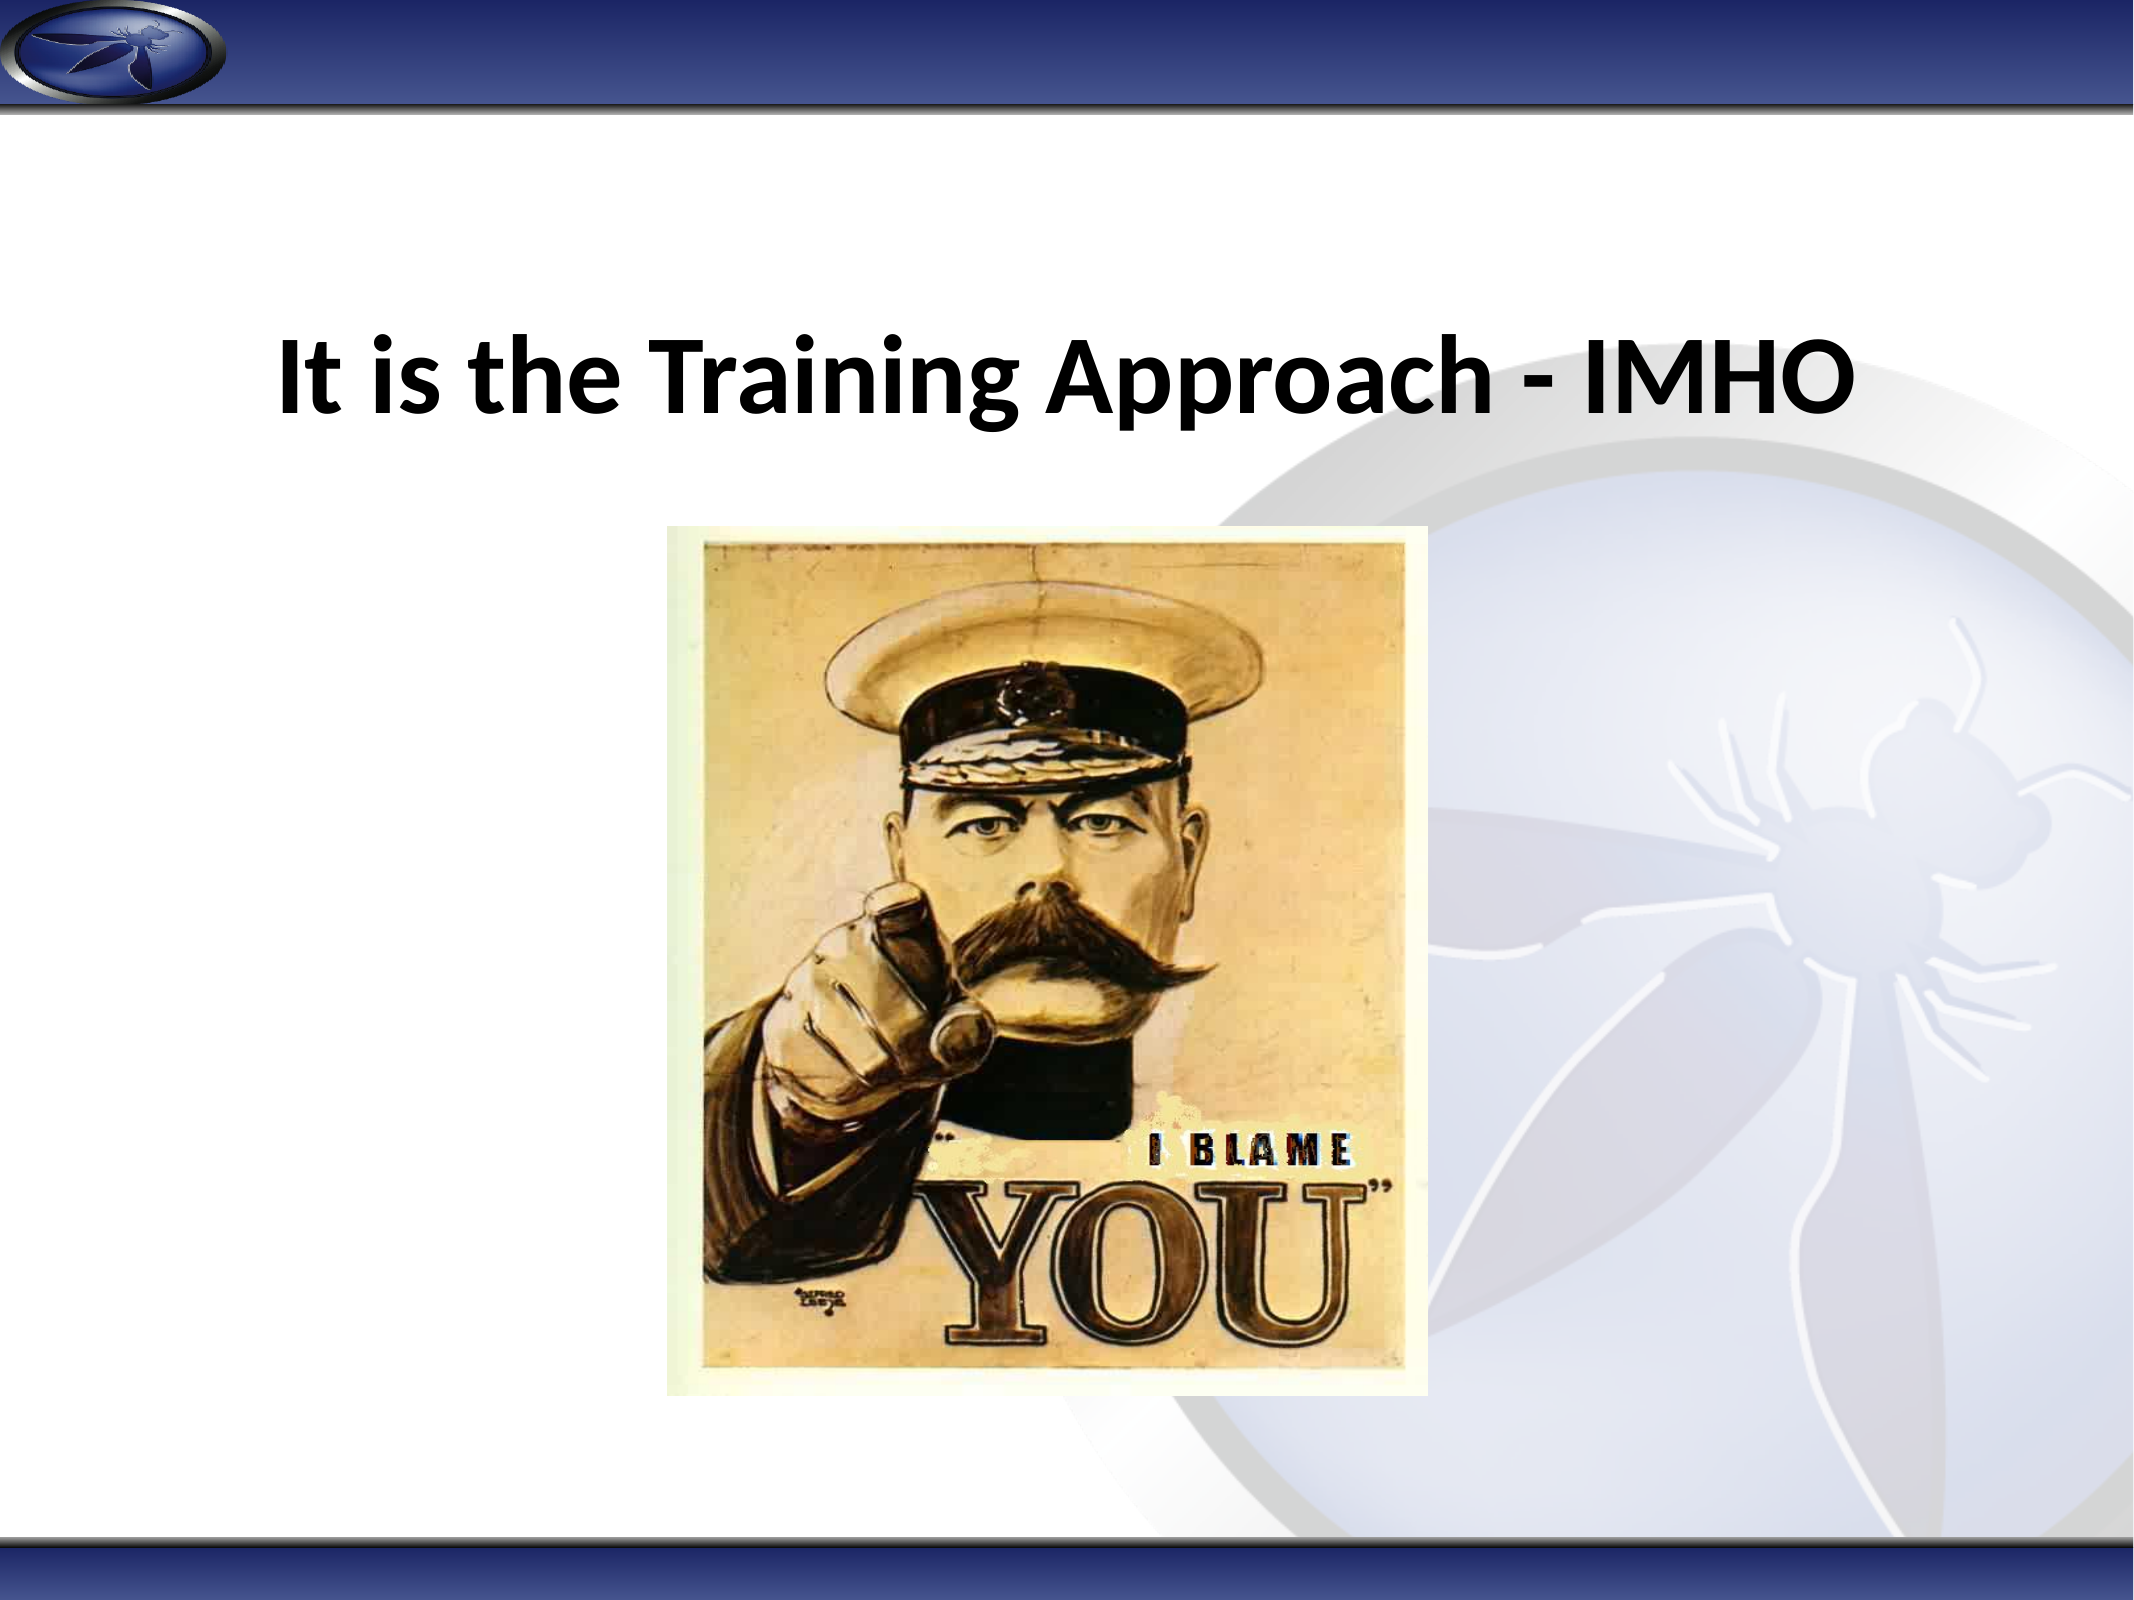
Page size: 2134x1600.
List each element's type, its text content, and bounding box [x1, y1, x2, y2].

title It is the Training Approach - IMHO [208, 272, 1925, 498]
picture [0, 0, 228, 104]
picture [667, 339, 2134, 1600]
